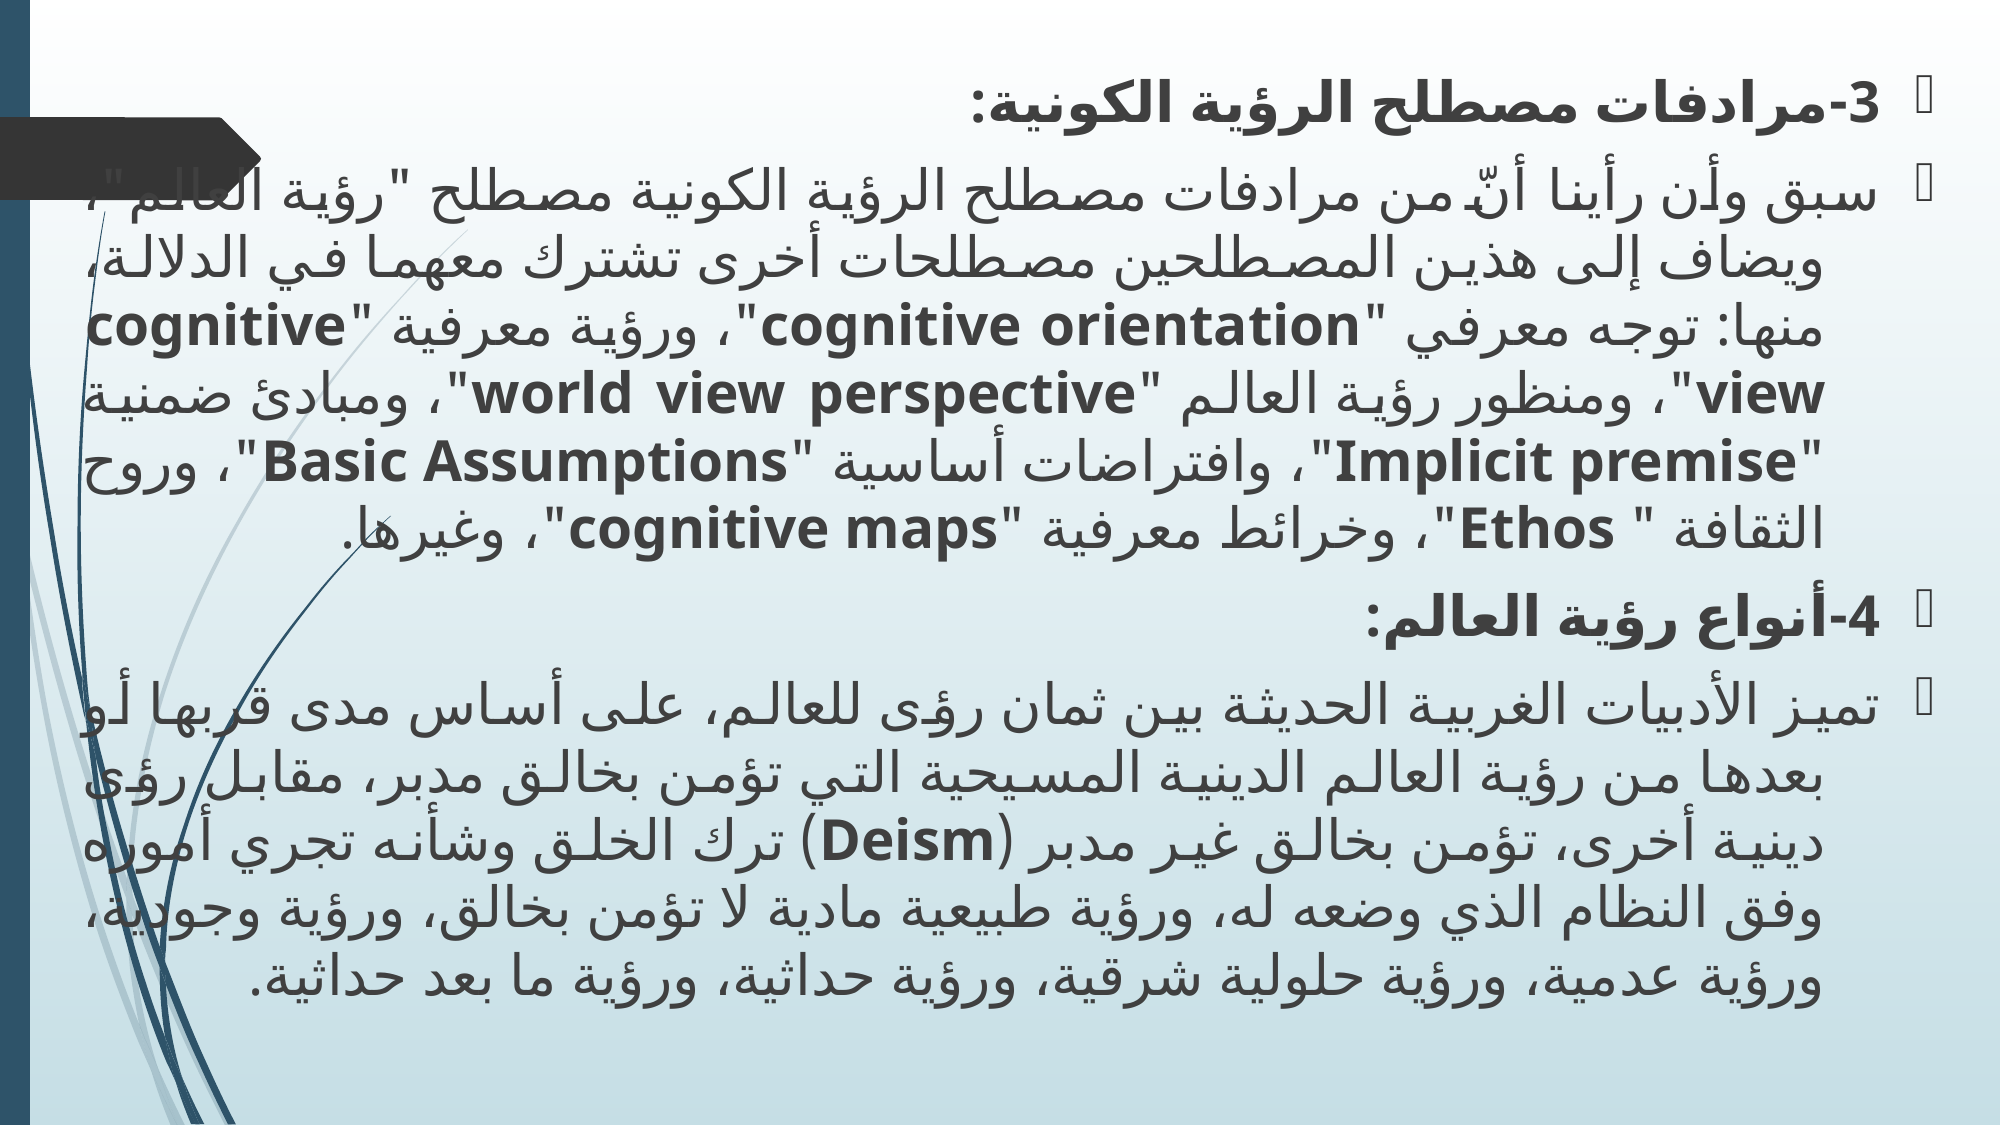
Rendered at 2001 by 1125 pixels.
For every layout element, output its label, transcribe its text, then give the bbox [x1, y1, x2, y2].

list 3-مرادفات مصطلح الرؤية الكونية: سبق وأن رأينا أنّ من مرادفات مصطلح الرؤية الكونية مصطلح "رؤية العالم"، ويضاف إلى هذين المصطلحين مصطلحات أخرى تشترك معهما في الدلالة، منها: توجه معرفي "cognitive orientation"، ورؤية معرفية "cognitive view"، ومنظور رؤية العالم "world view perspective"، ومبادئ ضمنية "Implicit premise"، وافتراضات أساسية "Basic Assumptions"، وروح الثقافة " Ethos"، وخرائط معرفية "cognitive maps"، وغيرها. 4-أنواع رؤية العالم: تميز الأدبيات الغربية الحديثة بين ثمان رؤى للعالم، على أساس مدى قربها أو بعدها من رؤية العالم الدينية المسيحية التي تؤمن بخالق مدبر، مقابل رؤى دينية أخرى، تؤمن بخالق غير مدبر (Deism) ترك الخلق وشأنه تجري أموره وفق النظام الذي وضعه له، ورؤية طبيعية مادية لا تؤمن بخالق، ورؤية وجودية، ورؤية عدمية، ورؤية حلولية شرقية، ورؤية حداثية، ورؤية ما بعد حداثية. [67, 58, 1951, 1075]
